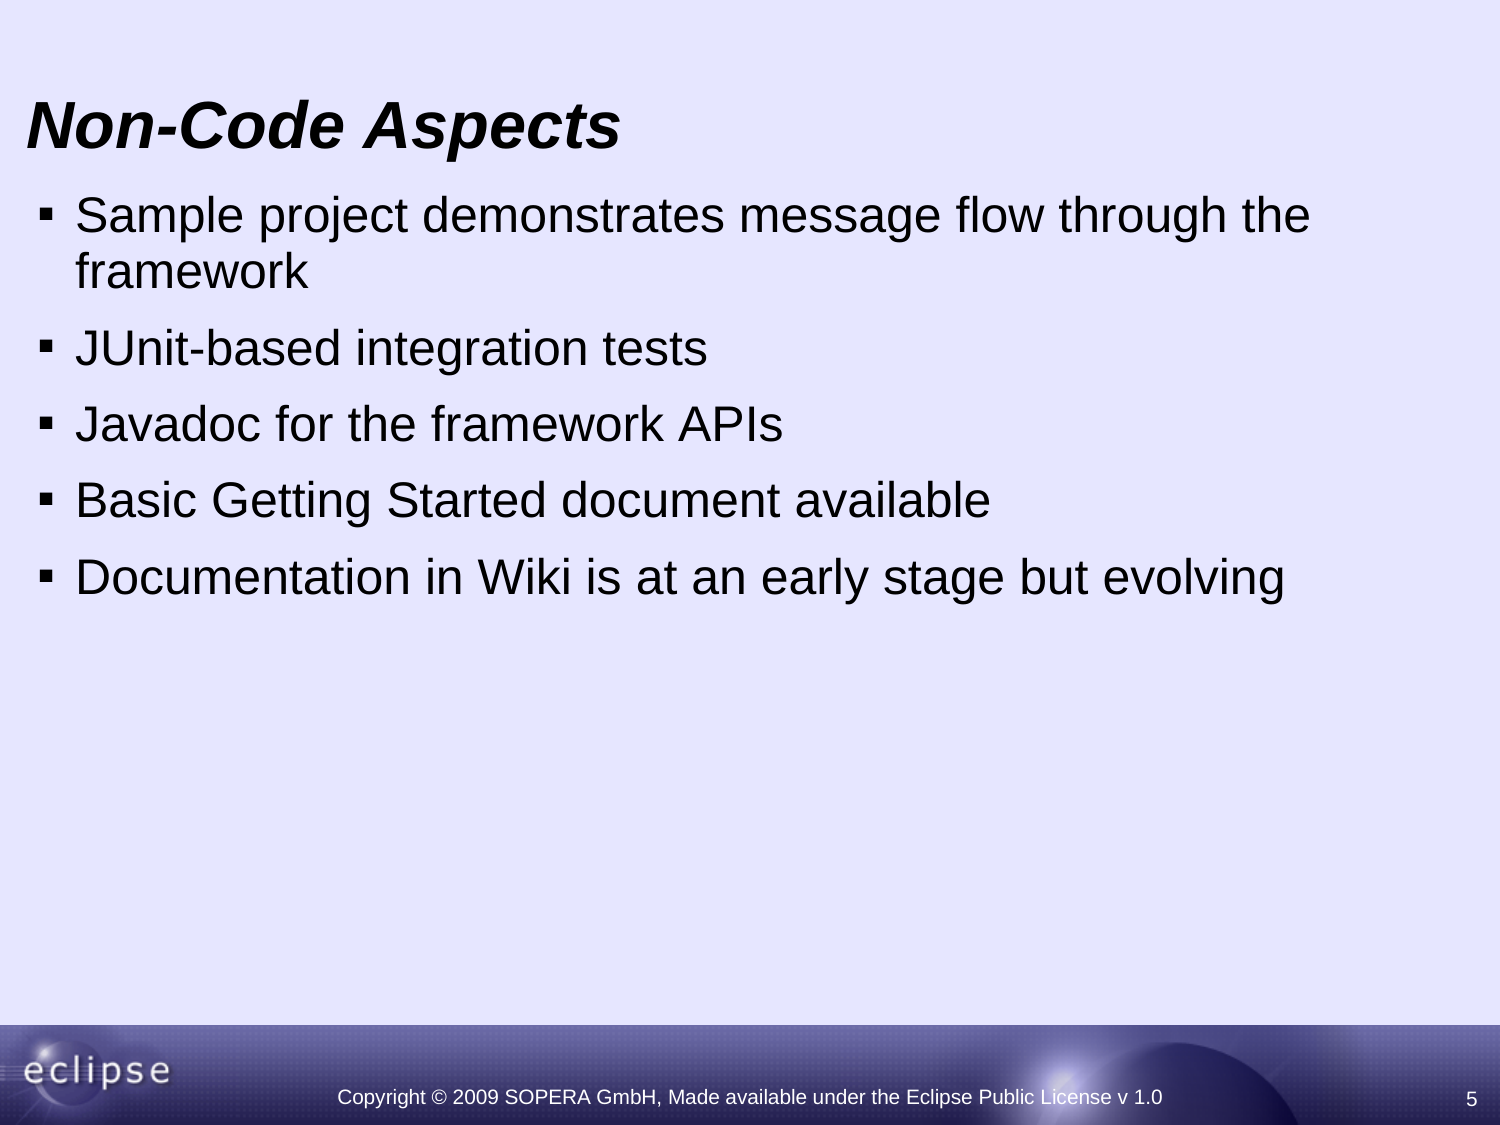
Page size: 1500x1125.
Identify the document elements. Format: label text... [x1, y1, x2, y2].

picture [0, 1025, 1500, 1125]
list Sample project demonstrates message flow through the framework JUnit-based integration tests Javadoc for the framework APIs Basic Getting Started document available Documentation in Wiki is at an early stage but evolving [37, 187, 1463, 1021]
title Non-Code Aspects [26, 84, 1474, 172]
